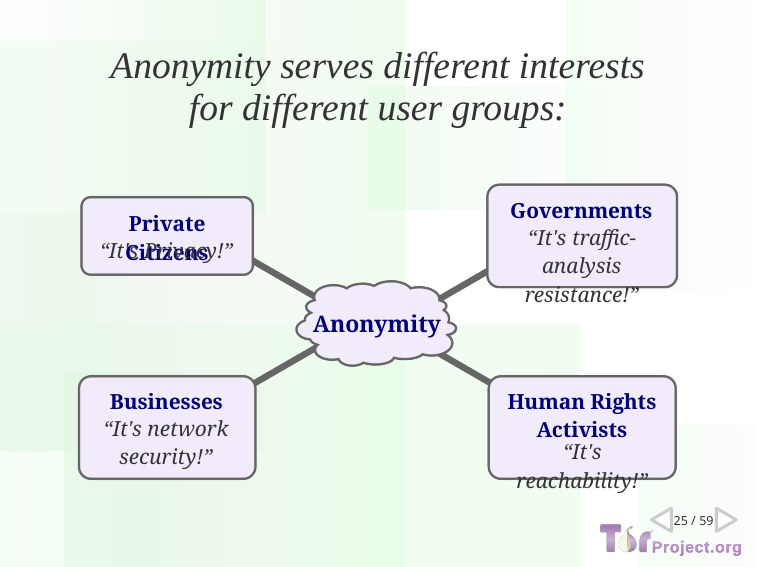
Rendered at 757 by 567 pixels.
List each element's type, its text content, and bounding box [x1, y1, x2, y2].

text_box Private Citizens [81, 201, 253, 242]
text_box Governments [487, 189, 676, 215]
text_box Anonymity serves different interests for different user groups: [69, 37, 687, 136]
text_box “It's network security!” [75, 406, 257, 472]
picture [0, 0, 757, 567]
text_box Human Rights Activists [487, 380, 677, 430]
text_box “It's reachability!” [487, 430, 677, 471]
text_box Businesses [78, 380, 254, 421]
text_box “It's Privacy!” [83, 228, 250, 269]
text_box “It's traffic-analysis resistance!” [483, 215, 680, 281]
text_box Anonymity [297, 300, 457, 343]
